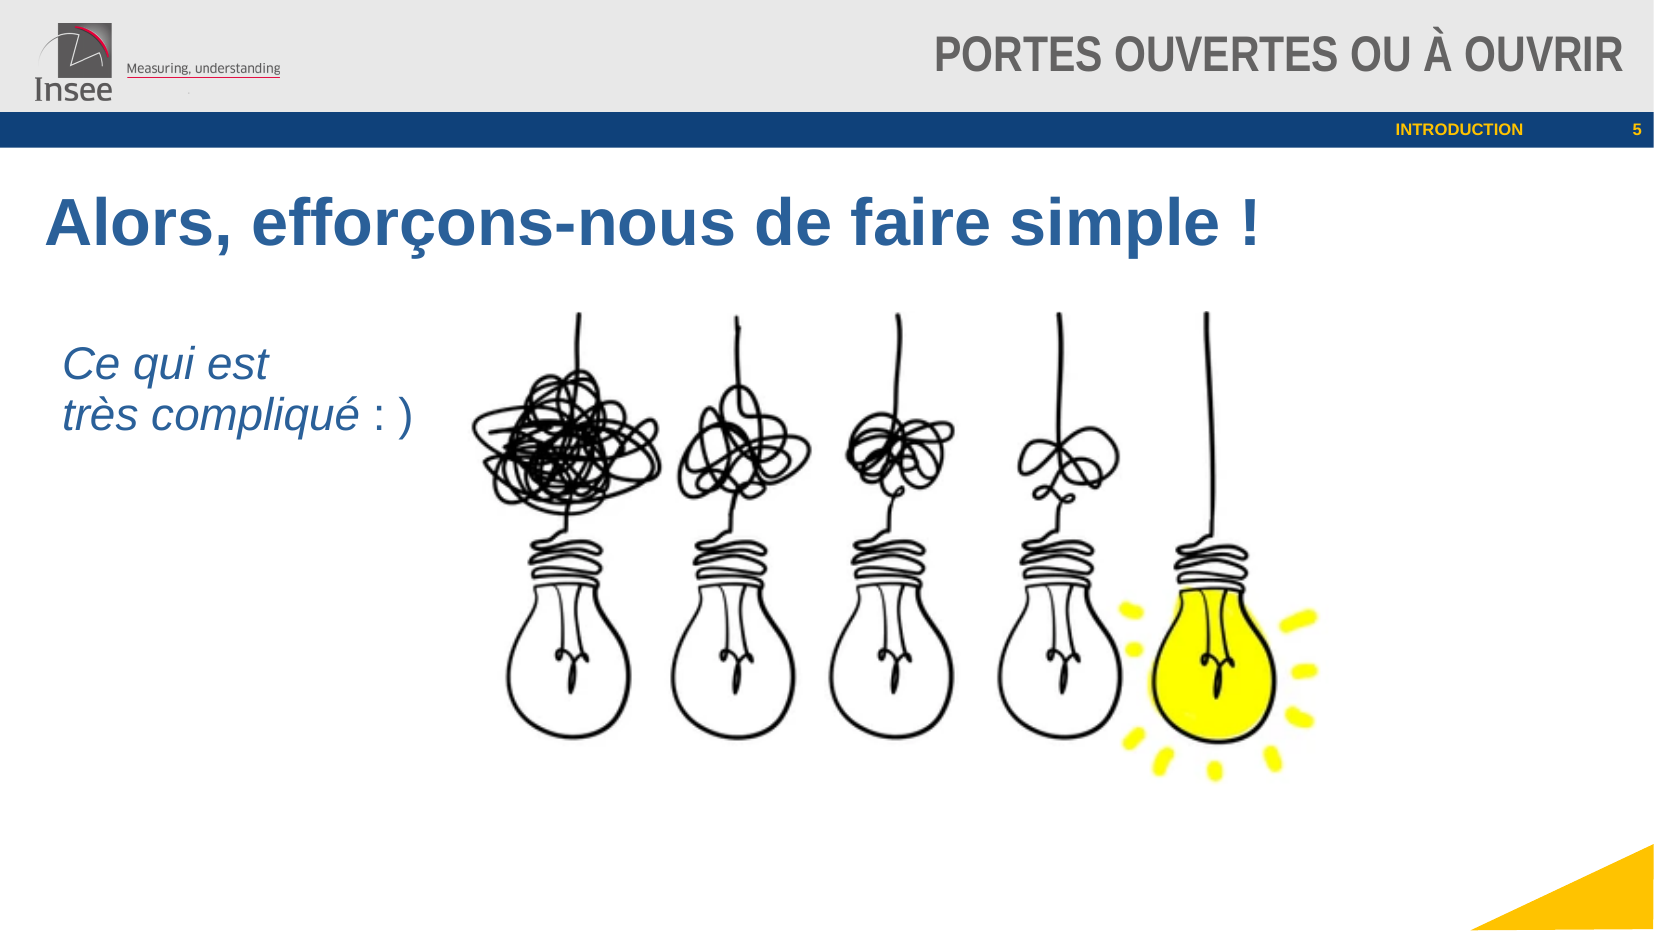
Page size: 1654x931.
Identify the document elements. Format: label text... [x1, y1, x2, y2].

text_box Ce qui est très compliqué : ) [47, 330, 449, 485]
text_box Alors, efforçons-nous de faire simple ! [11, 177, 1039, 319]
text_box [1039, 177, 1607, 318]
picture [448, 310, 1329, 792]
title Portes ouvertes ou à ouvrir [265, 0, 1625, 107]
picture [35, 23, 265, 101]
